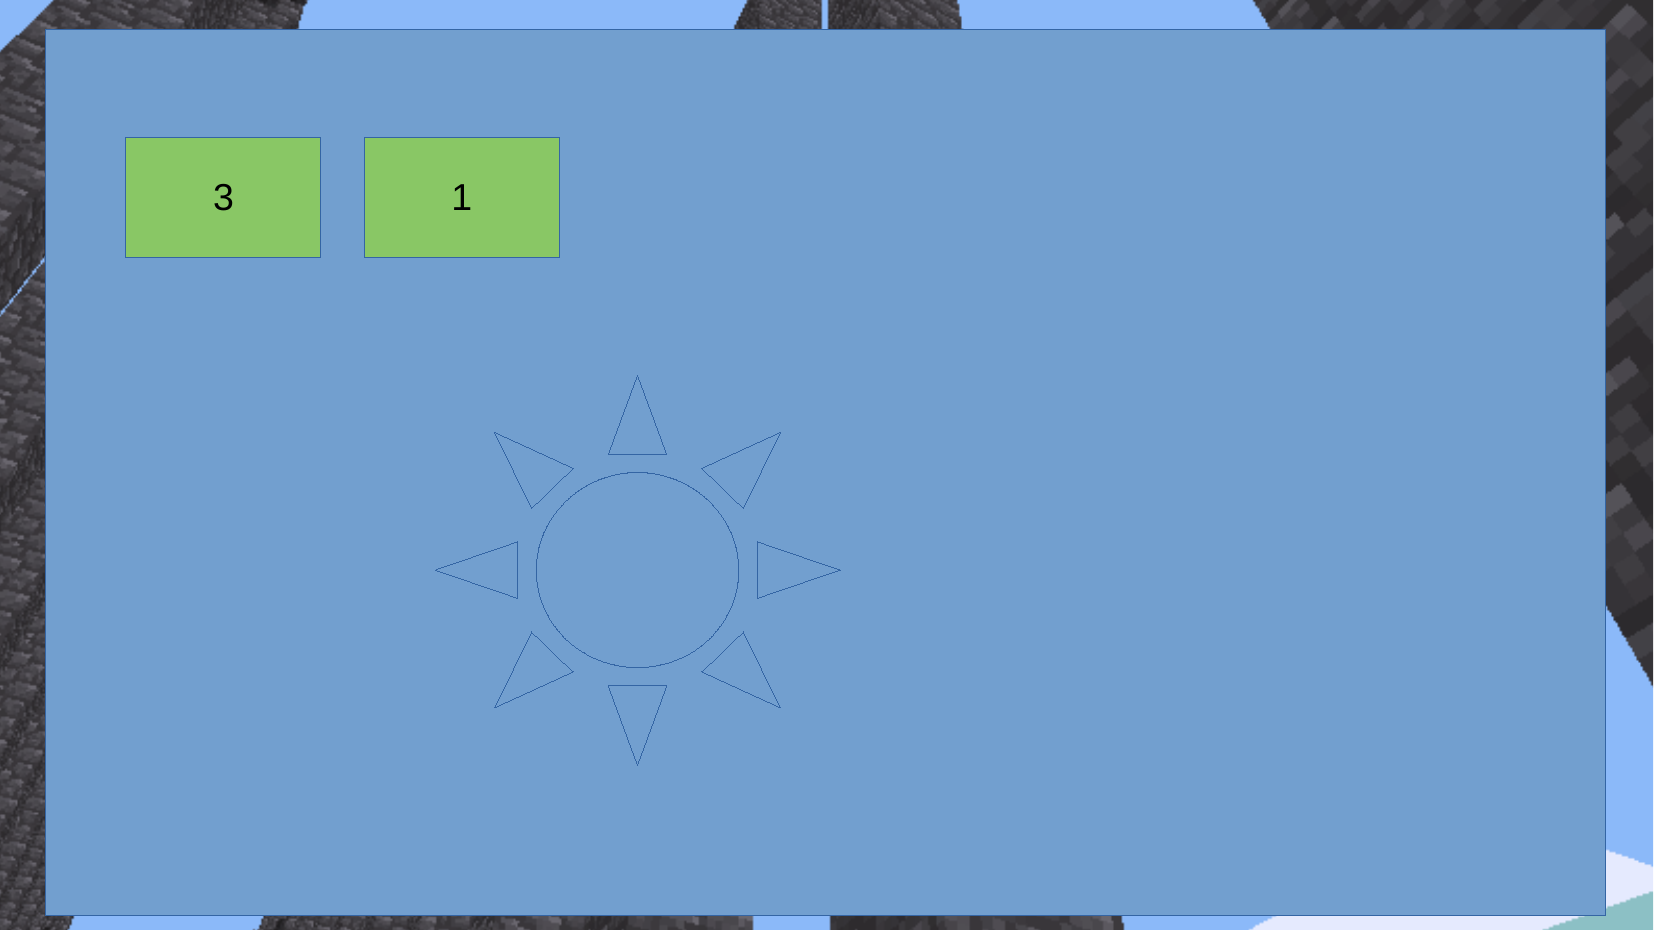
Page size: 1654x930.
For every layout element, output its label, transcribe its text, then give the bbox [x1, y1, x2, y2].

text_box 3 [125, 137, 321, 258]
text_box 1 [364, 137, 560, 258]
text_box [45, 29, 1606, 916]
picture [0, 0, 1654, 930]
